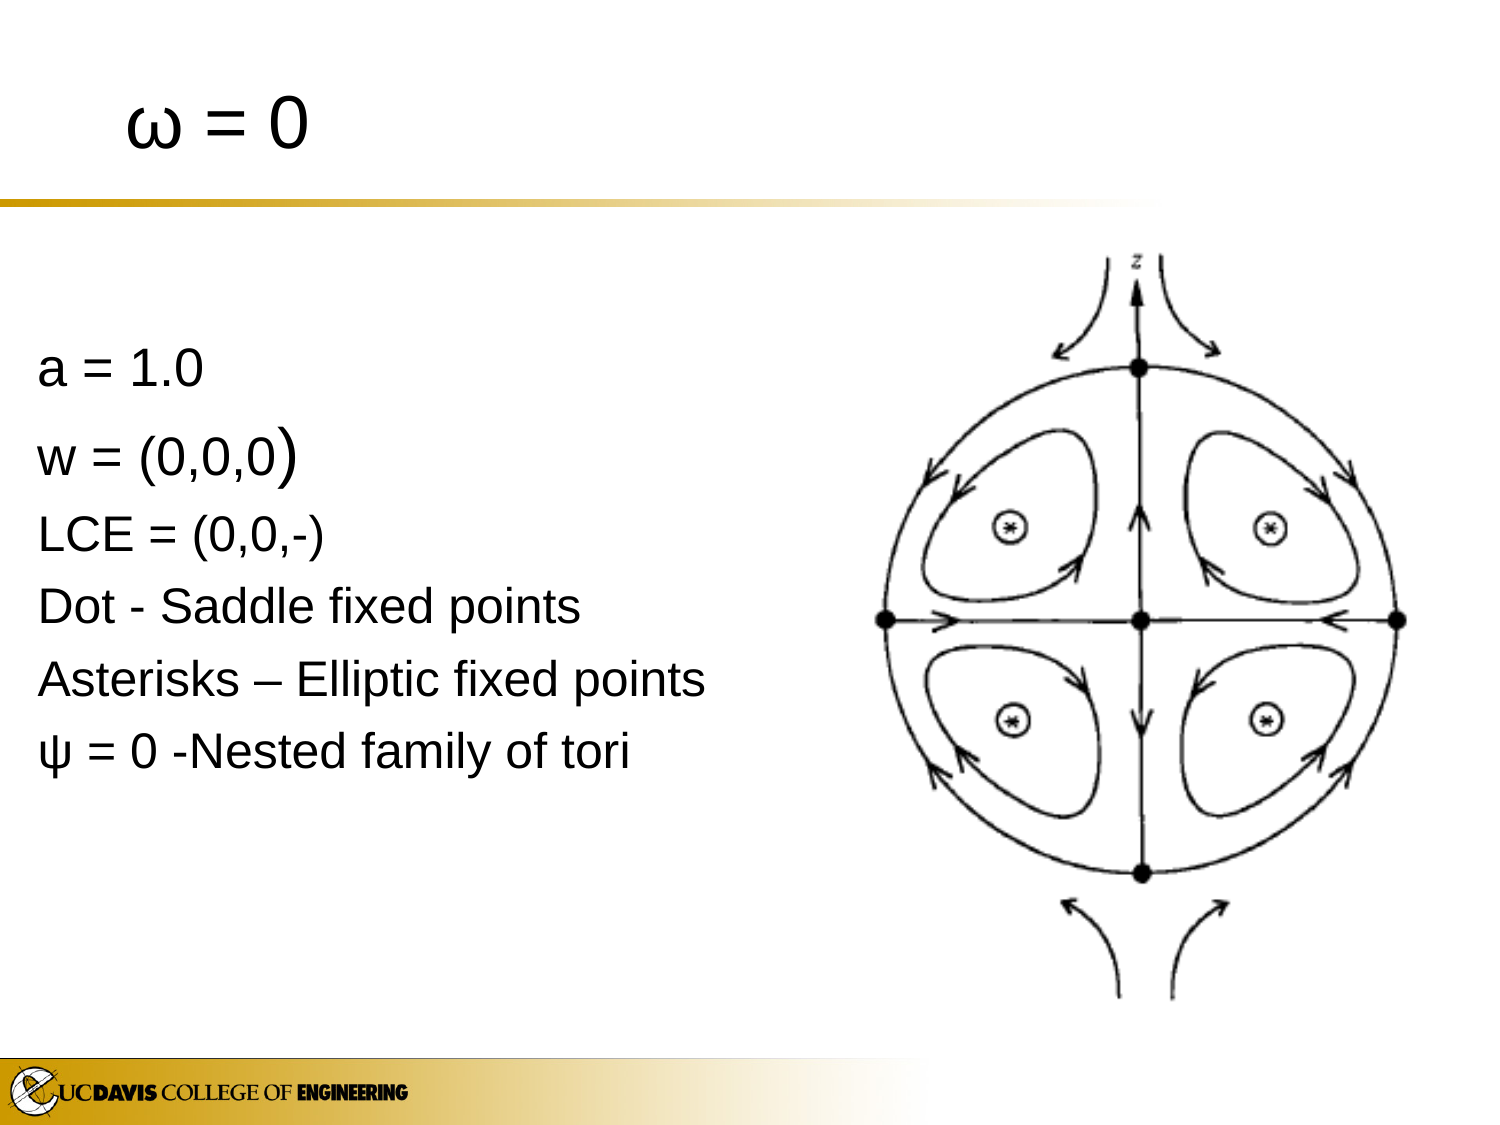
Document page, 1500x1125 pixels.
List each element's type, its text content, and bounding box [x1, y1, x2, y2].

picture [0, 199, 1500, 207]
picture [793, 224, 1500, 1013]
list a = 1.0 w = (0,0,0) LCE = (0,0,-) Dot - Saddle fixed points Asterisks – Elliptic fixed points ψ = 0 -Nested family of tori [37, 337, 793, 826]
title ω = 0 [50, 52, 1426, 193]
picture [0, 1058, 1201, 1125]
